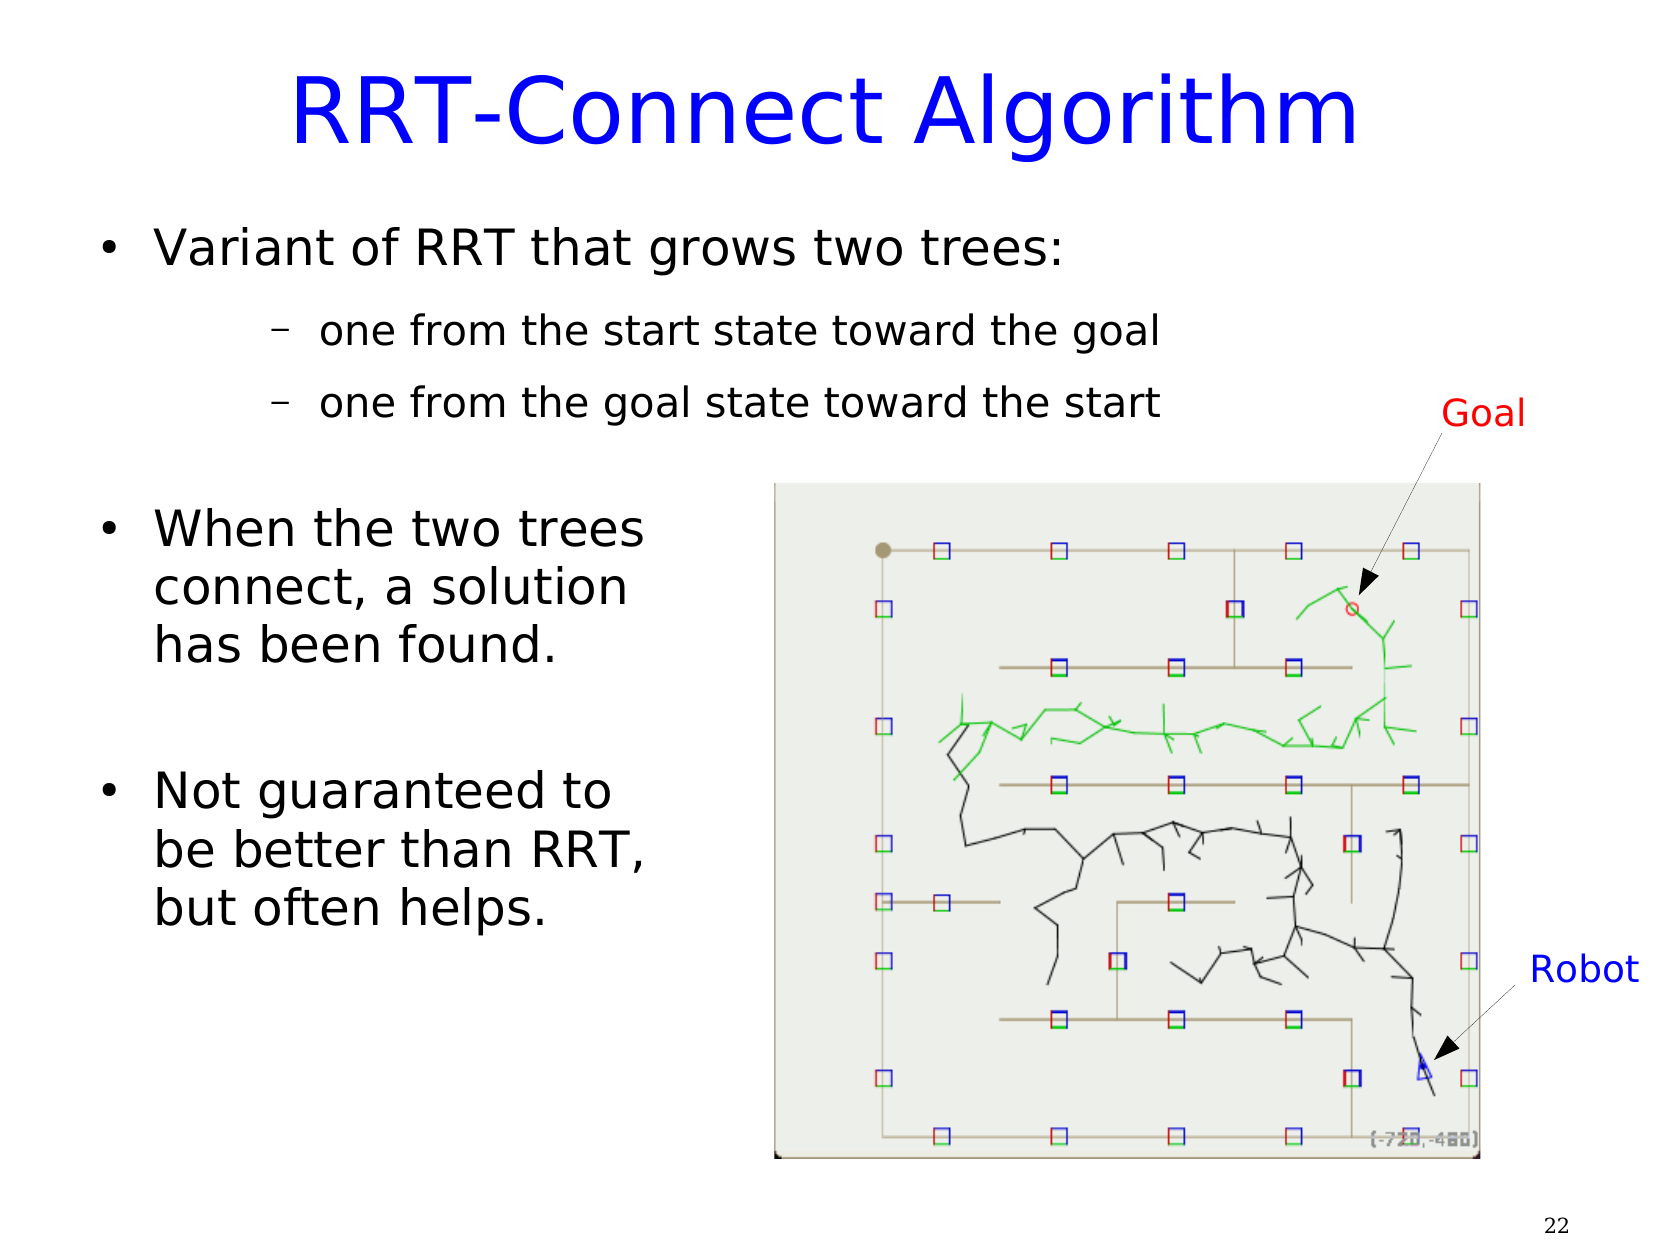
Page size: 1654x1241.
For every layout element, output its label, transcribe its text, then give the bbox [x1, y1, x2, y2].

picture [774, 1024, 1481, 1159]
text_box Robot [1514, 940, 1653, 999]
list Variant of RRT that grows two trees: one from the start state toward the goal one from the goal state toward the start When the two trees connect, a solution has been found. Not guaranteed to be better than RRT, but often helps. [82, 219, 1571, 1024]
title RRT-Connect Algorithm [82, 15, 1571, 208]
text_box Goal [1426, 384, 1542, 444]
